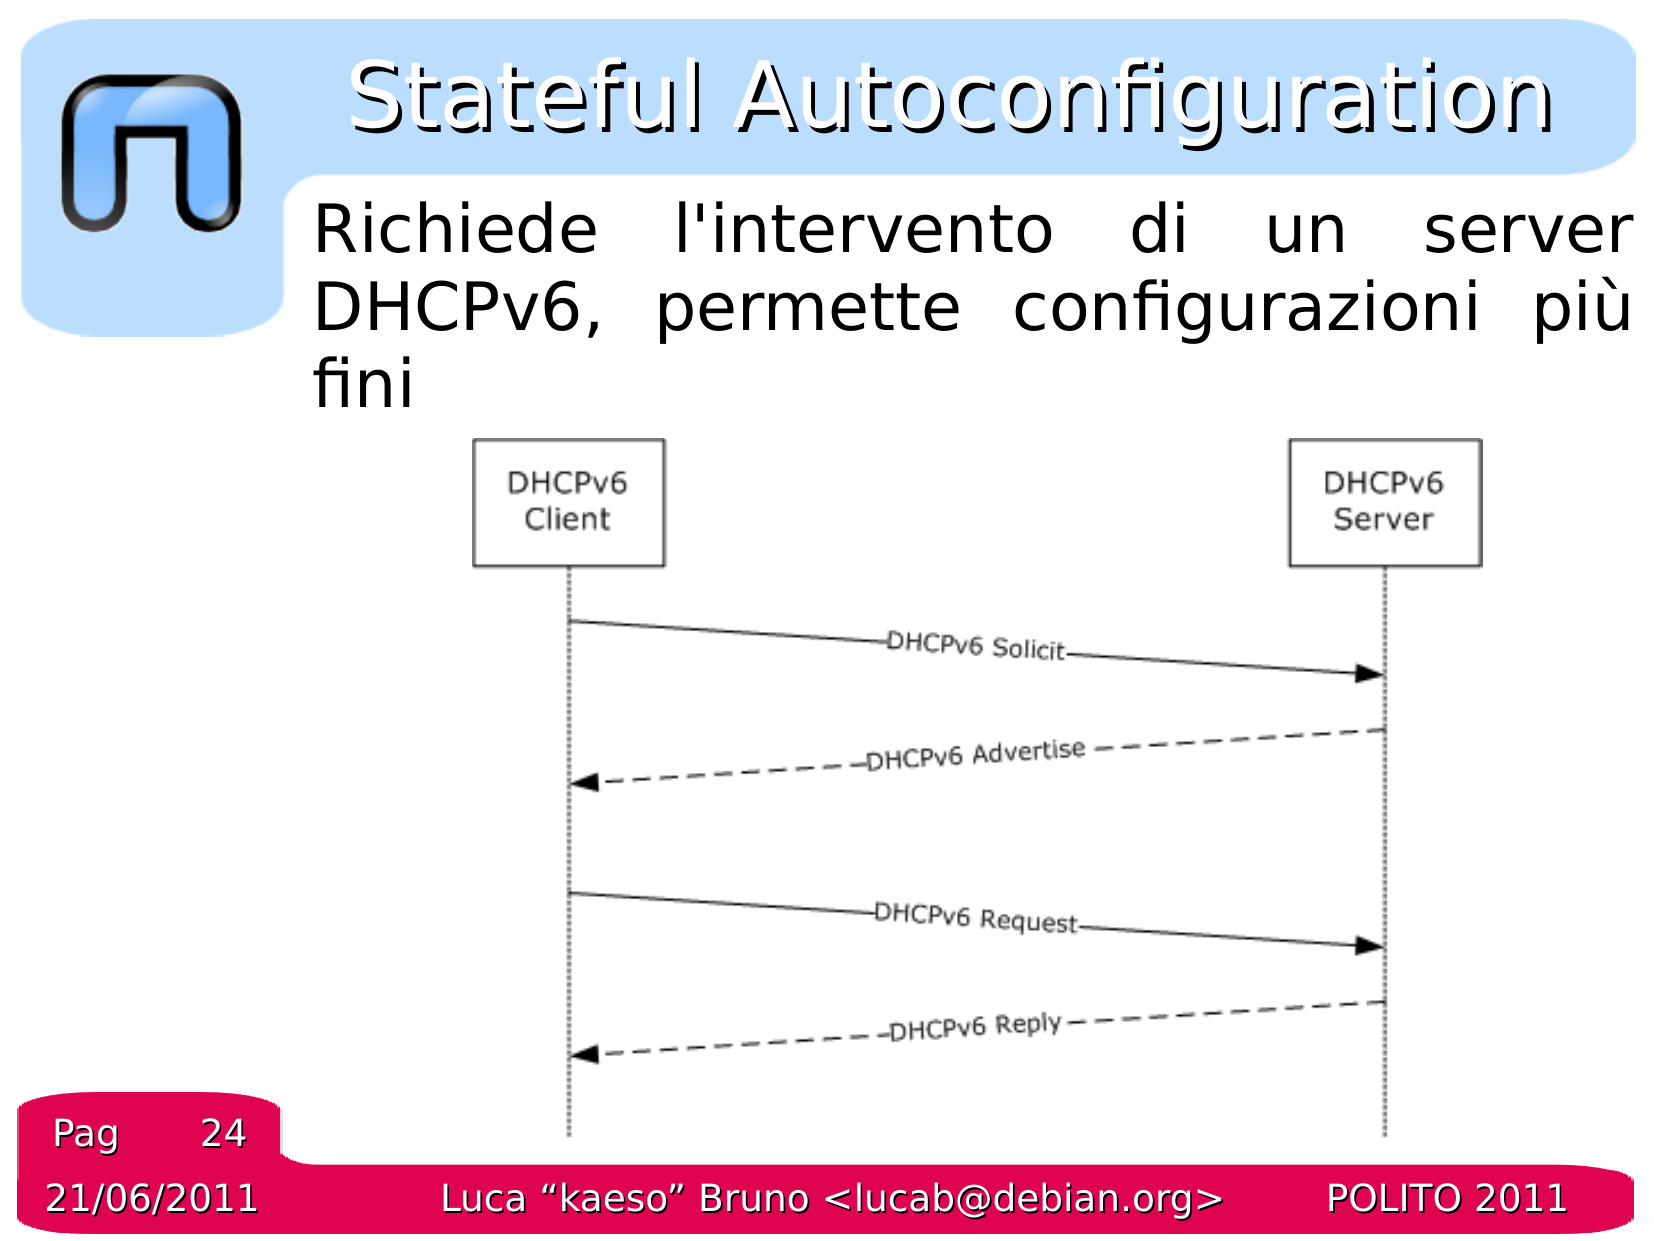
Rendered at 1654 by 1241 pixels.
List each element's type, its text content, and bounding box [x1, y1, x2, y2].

text_box Luca “kaeso” Bruno <lucab@debian.org> POLITO 2011 [425, 1169, 1585, 1241]
text_box Pag <numero> [38, 1104, 424, 1178]
picture [0, 19, 312, 337]
picture [17, 438, 1634, 1234]
text_box 21/06/2011 [29, 1169, 284, 1241]
subtitle Richiede l'intervento di un server DHCPv6, permette configurazioni più fini [312, 190, 1636, 424]
title Stateful Autoconfiguration [265, 0, 1636, 193]
